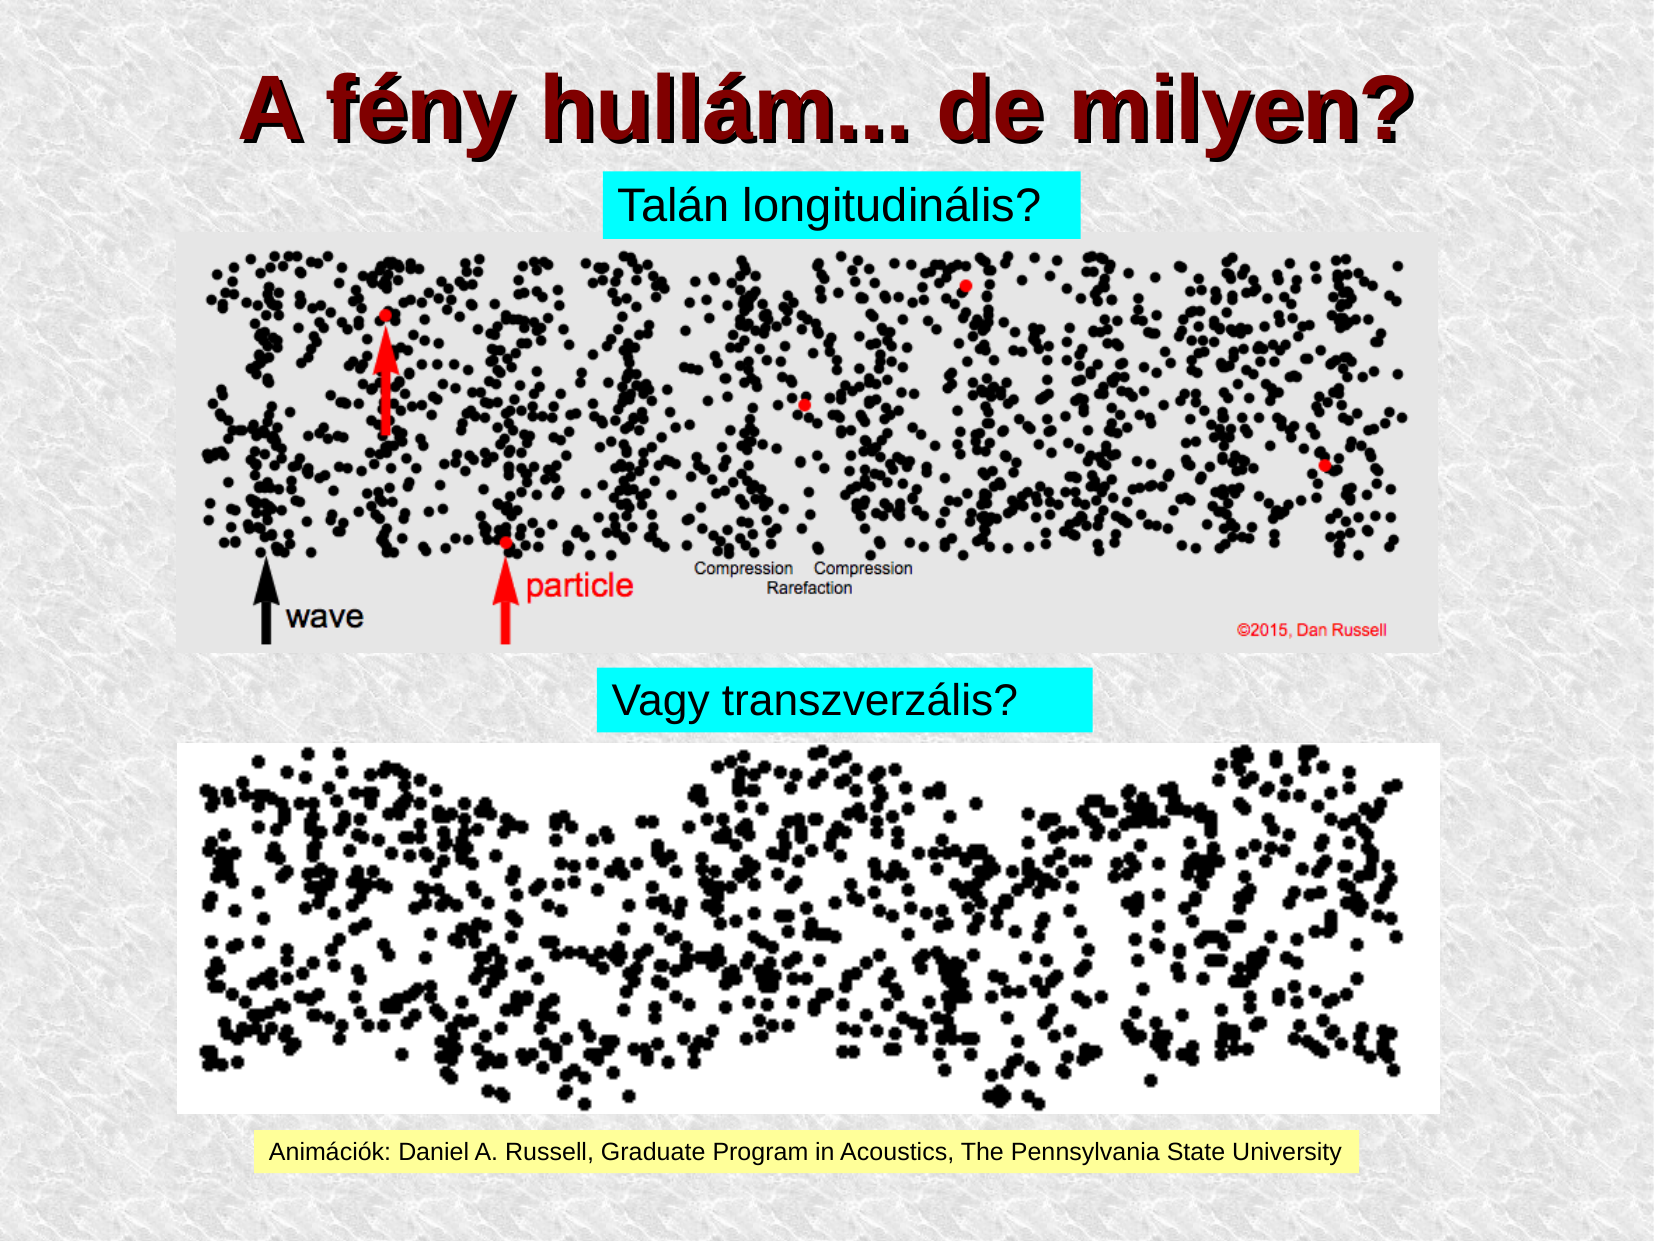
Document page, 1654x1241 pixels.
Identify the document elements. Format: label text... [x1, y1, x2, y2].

text_box Talán longitudinális? [602, 171, 1081, 239]
picture [0, 0, 1654, 1241]
text_box Animációk: Daniel A. Russell, Graduate Program in Acoustics, The Pennsylvania State University [254, 1130, 1359, 1174]
text_box Vagy transzverzális? [596, 667, 1093, 733]
title A fény hullám... de milyen? [82, 37, 1571, 178]
